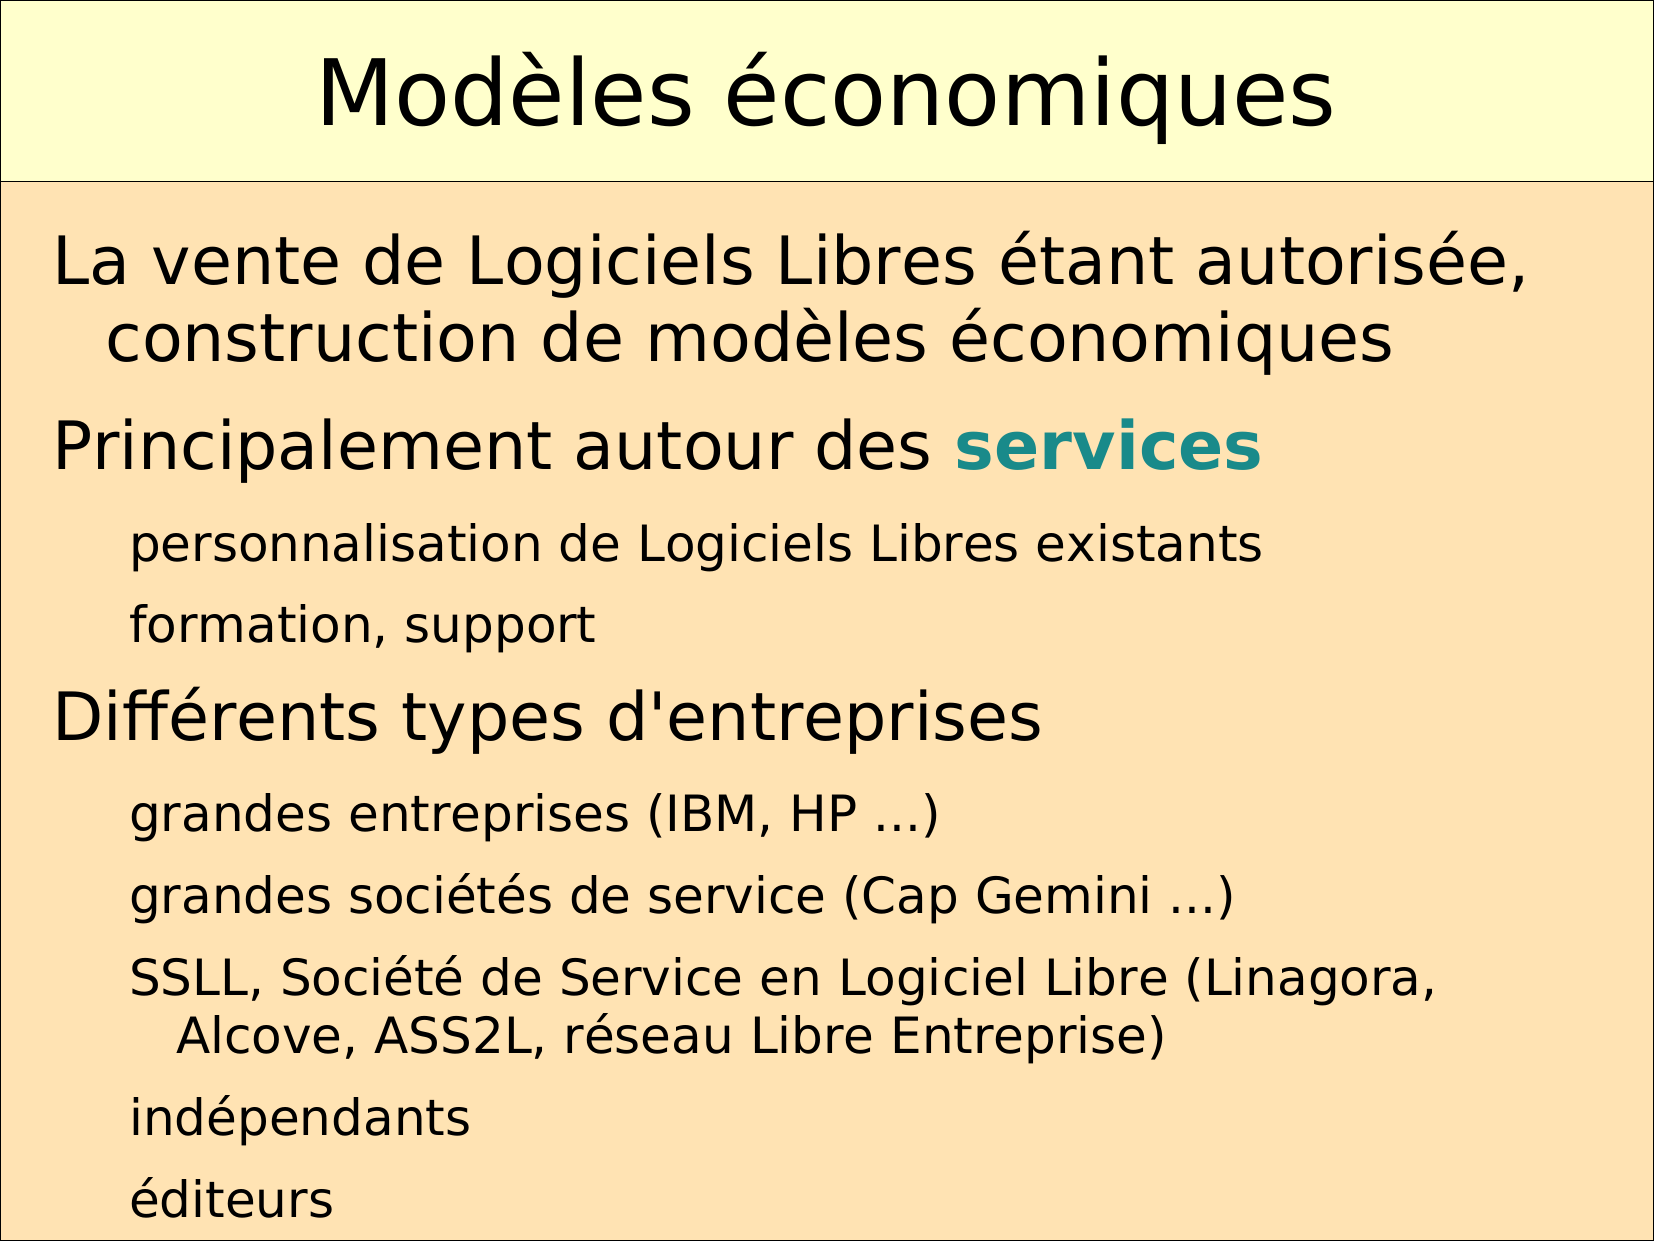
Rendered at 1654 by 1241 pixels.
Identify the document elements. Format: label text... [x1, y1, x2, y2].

title Modèles économiques [0, 39, 1654, 147]
list La vente de Logiciels Libres étant autorisée, construction de modèles économiques Principalement autour des services personnalisation de Logiciels Libres existants formation, support Différents types d'entreprises grandes entreprises (IBM, HP ...) grandes sociétés de service (Cap Gemini ...) SSLL, Société de Service en Logiciel Libre (Linagora, Alcove, ASS2L, réseau Libre Entreprise) indépendants éditeurs [34, 222, 1627, 1230]
